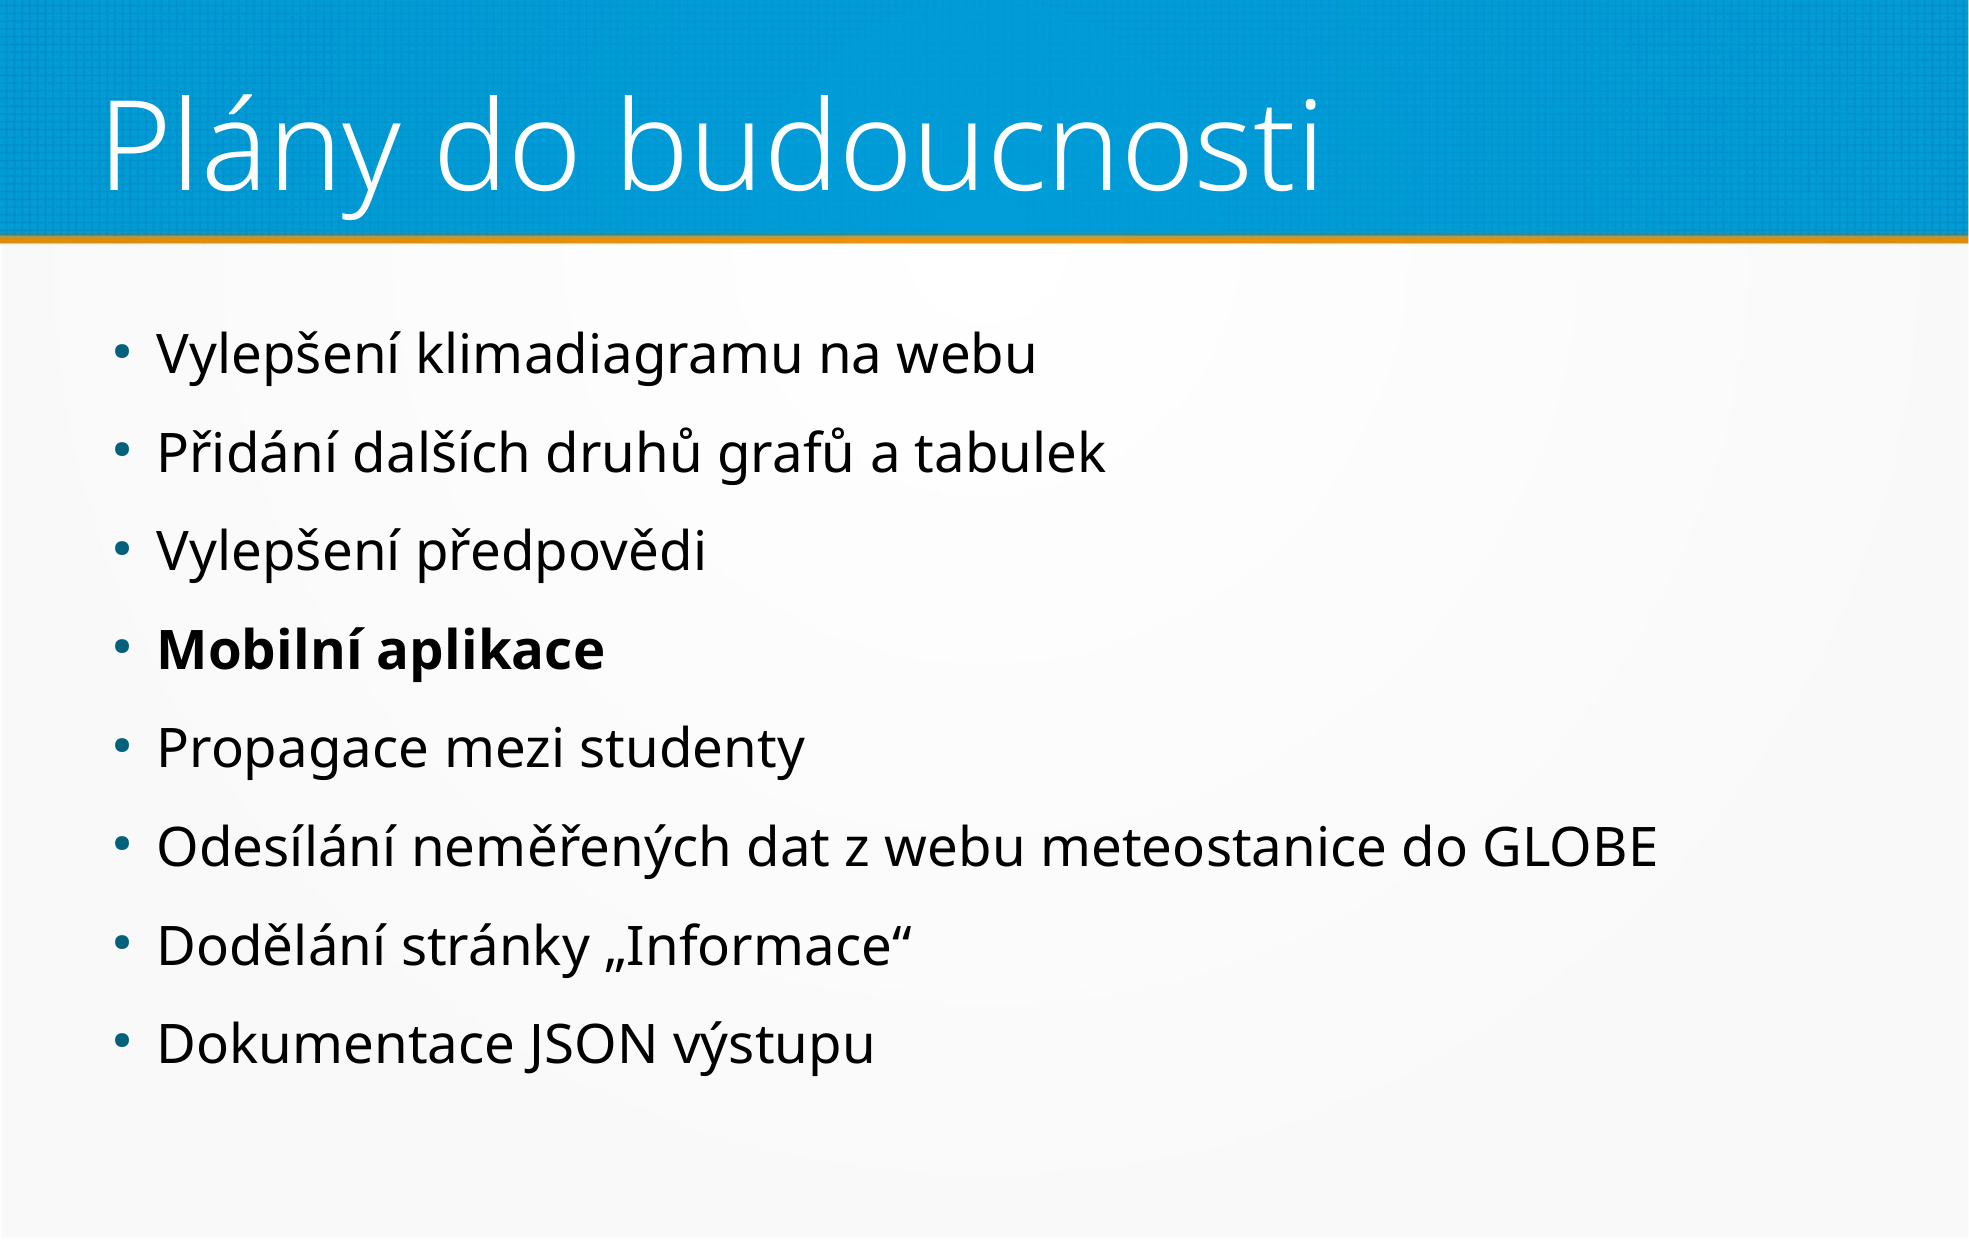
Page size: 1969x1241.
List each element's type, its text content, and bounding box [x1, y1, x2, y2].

picture [0, 233, 1969, 1241]
list Vylepšení klimadiagramu na webu Přidání dalších druhů grafů a tabulek Vylepšení předpovědi Mobilní aplikace Propagace mezi studenty Odesílání neměřených dat z webu meteostanice do GLOBE Dodělání stránky „Informace“ Dokumentace JSON výstupu [98, 315, 1861, 1081]
title Plány do budoucnosti [98, 19, 1870, 227]
